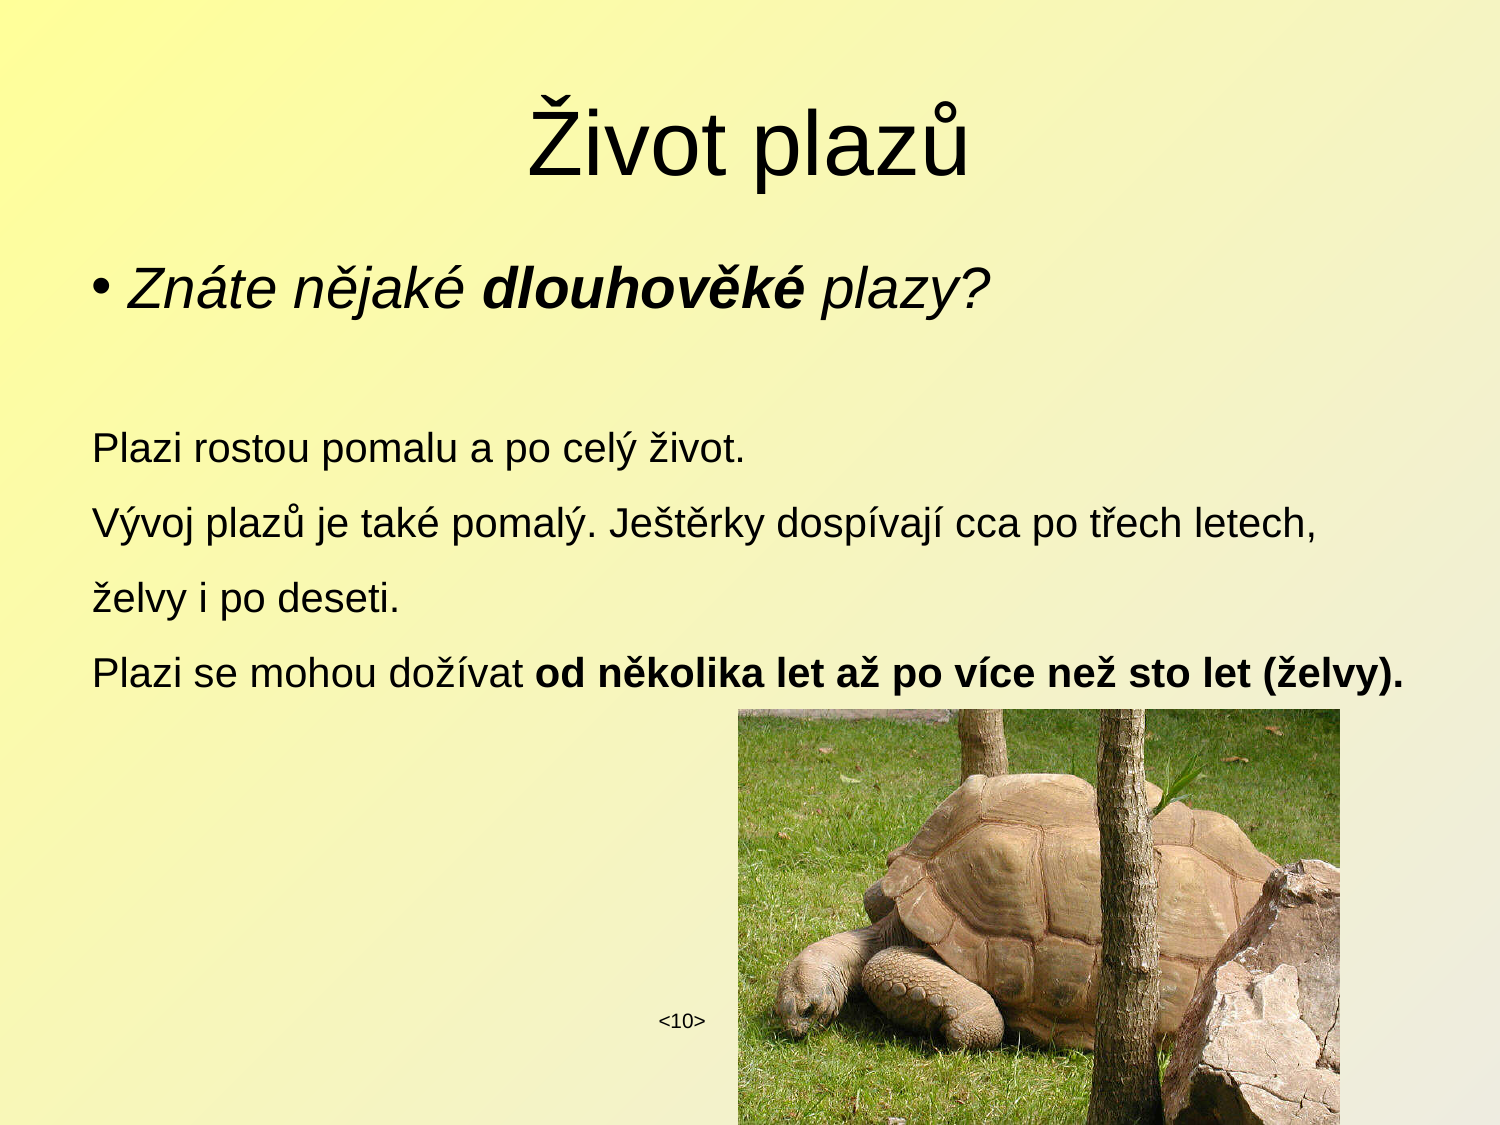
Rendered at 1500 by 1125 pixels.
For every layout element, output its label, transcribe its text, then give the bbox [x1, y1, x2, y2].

list Znáte nějaké dlouhověké plazy? Plazi rostou pomalu a po celý život. Vývoj plazů je také pomalý. Ještěrky dospívají cca po třech letech, želvy i po deseti. Plazi se mohou dožívat od několika let až po více než sto let (želvy). [76, 208, 1427, 709]
text_box <10> [643, 999, 739, 1040]
picture [738, 709, 1340, 1125]
title Život plazů [75, 45, 1426, 233]
